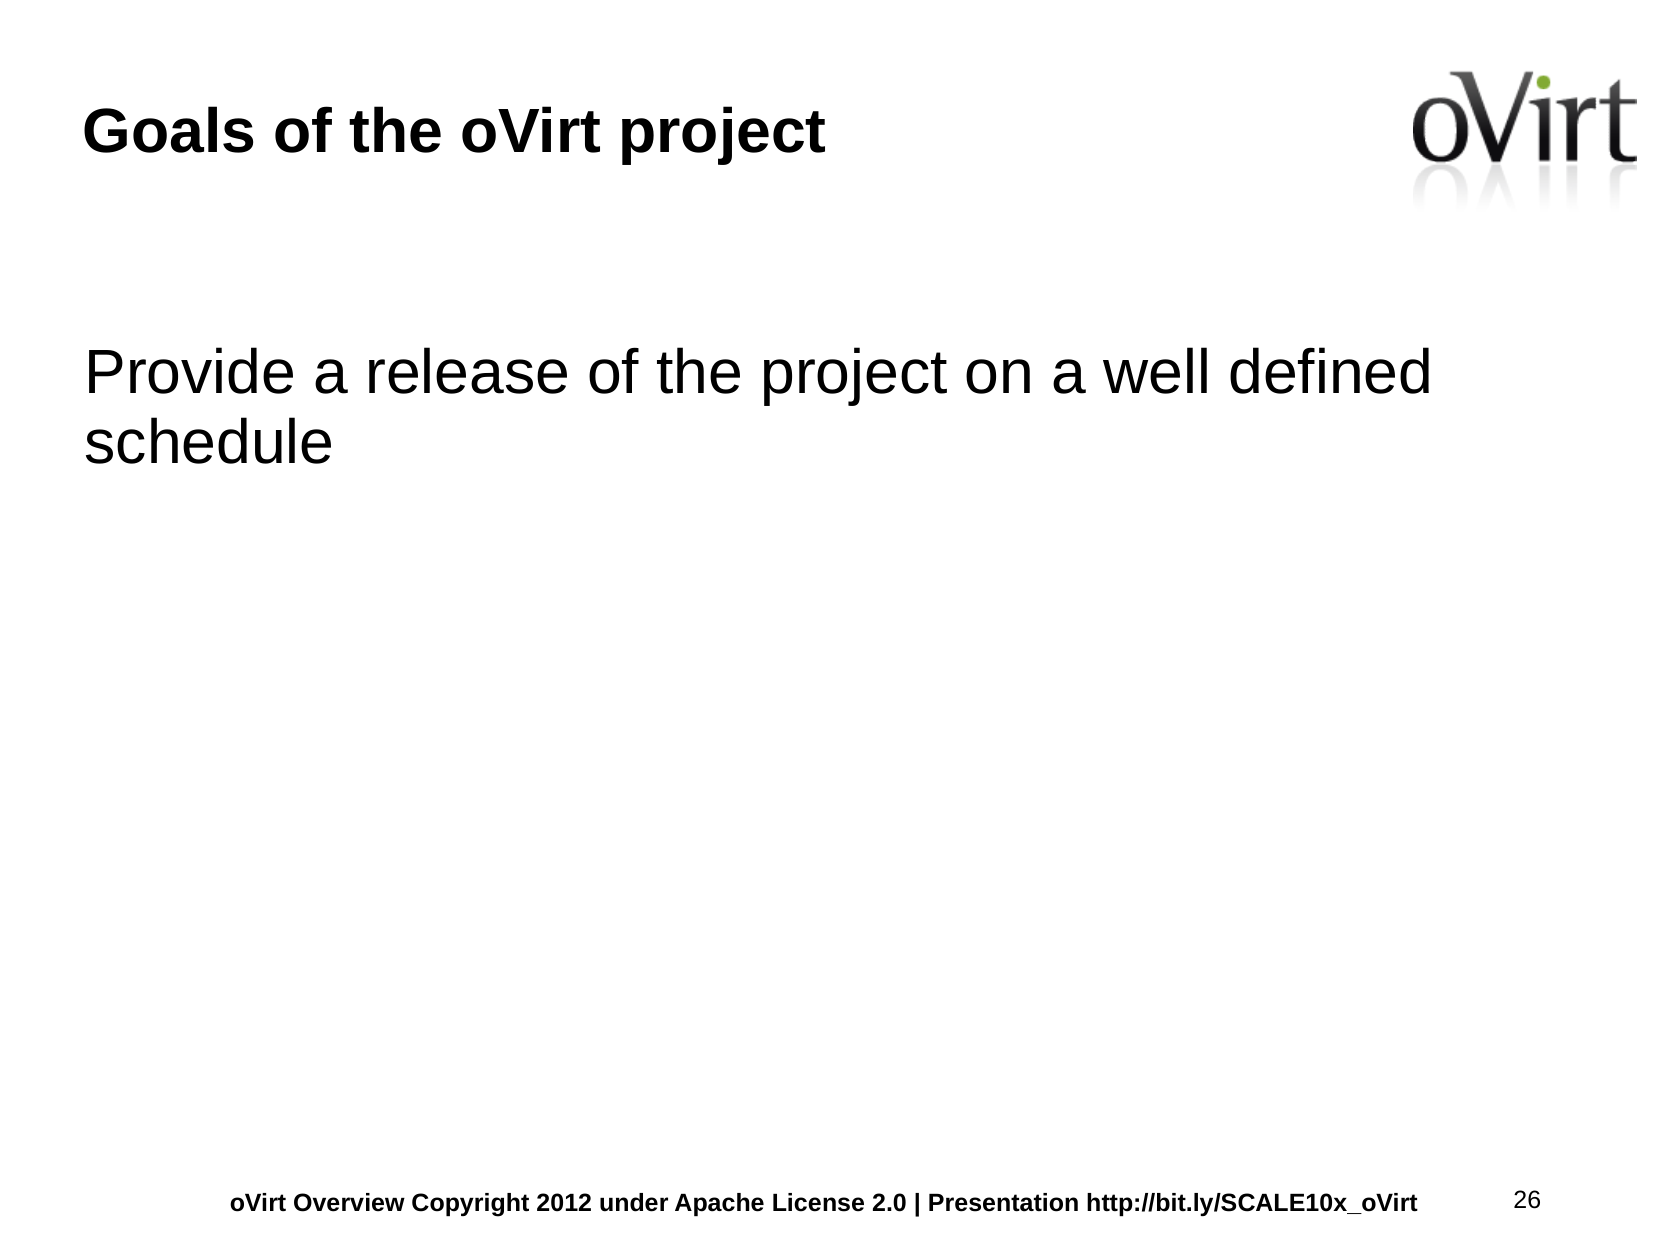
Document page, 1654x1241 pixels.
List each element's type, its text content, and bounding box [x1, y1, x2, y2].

list Provide a release of the project on a well defined schedule [84, 337, 1573, 526]
title Goals of the oVirt project [82, 37, 1303, 226]
picture [1413, 63, 1637, 212]
